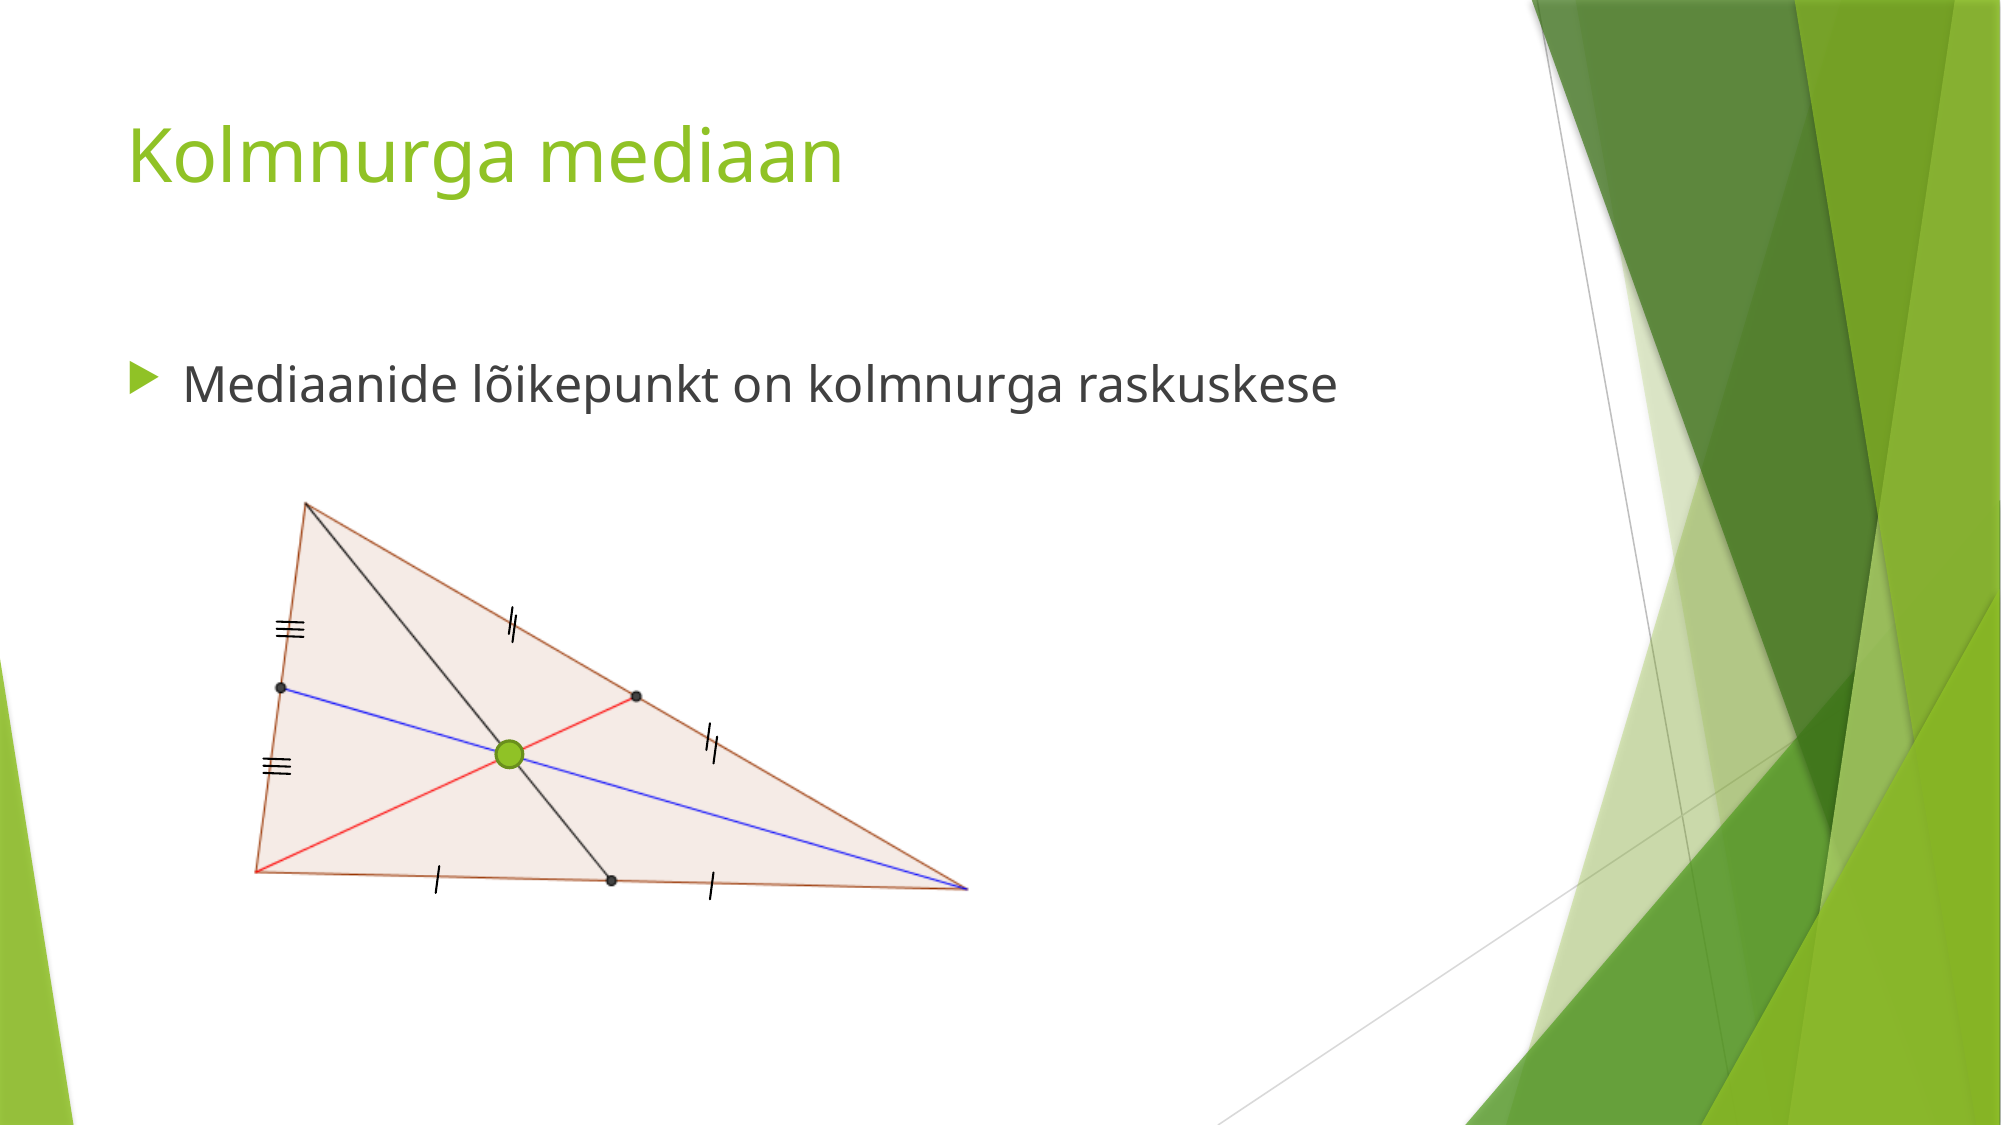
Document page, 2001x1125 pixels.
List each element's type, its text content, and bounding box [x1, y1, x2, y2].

list Mediaanide lõikepunkt on kolmnurga raskuskese [111, 345, 1522, 983]
text_box [496, 740, 523, 768]
title Kolmnurga mediaan [111, 99, 1522, 317]
picture [236, 496, 975, 916]
